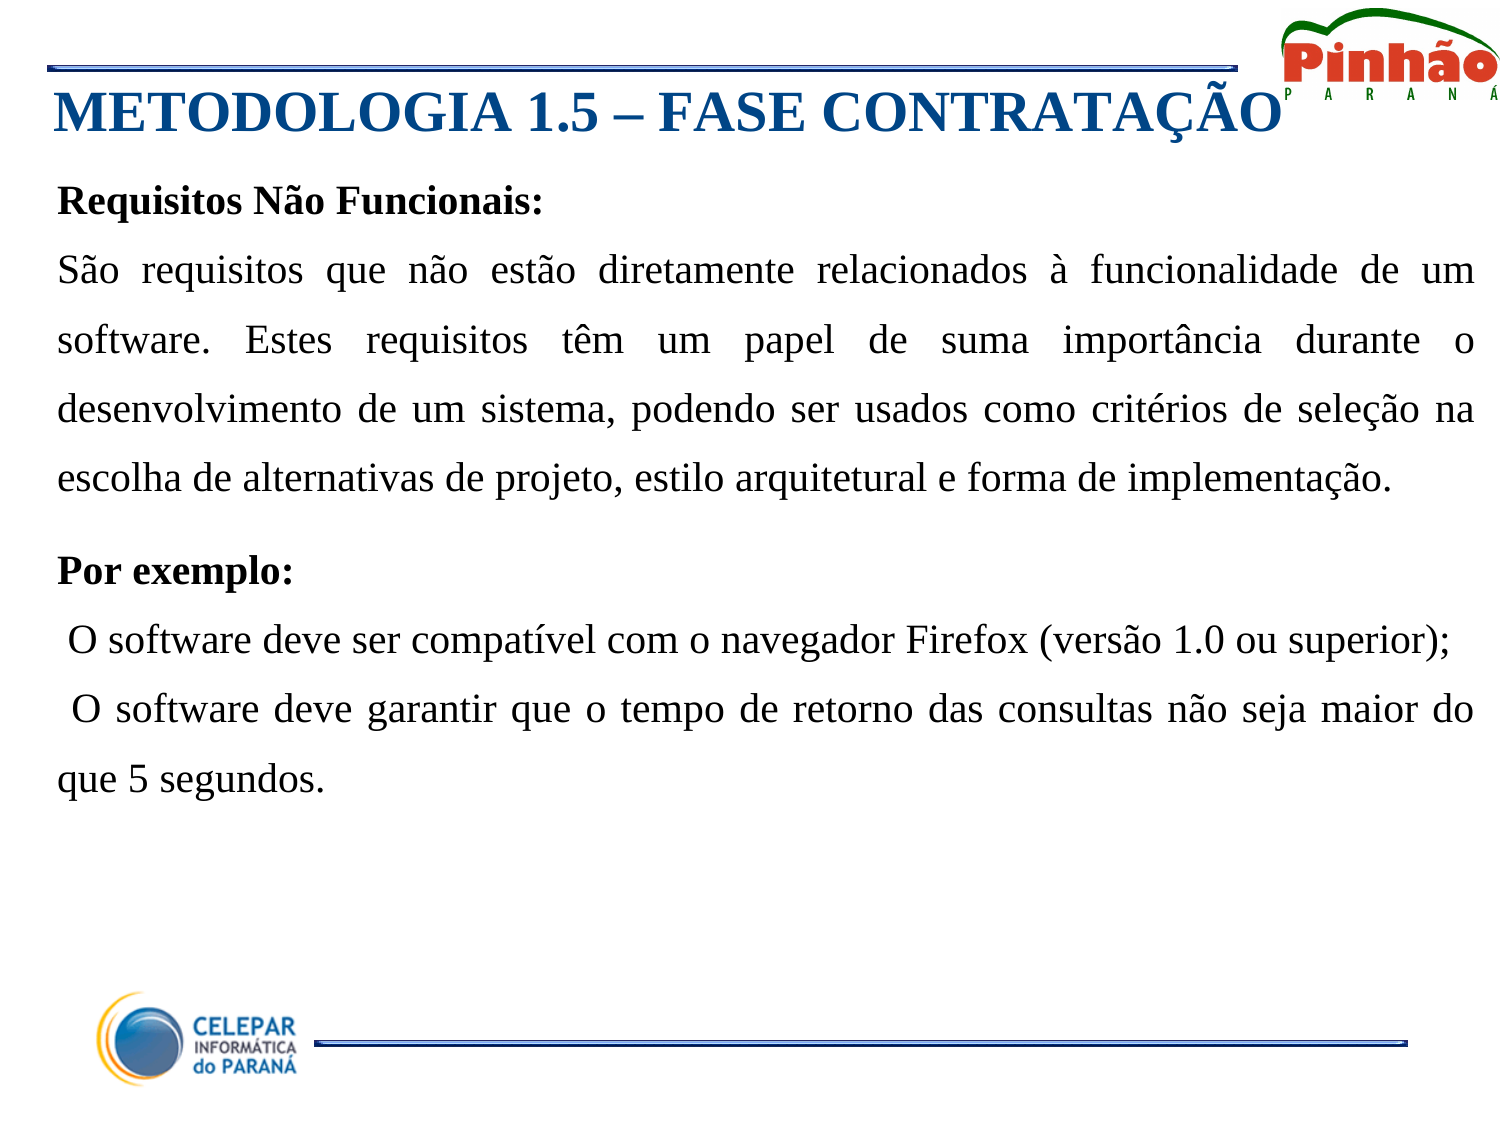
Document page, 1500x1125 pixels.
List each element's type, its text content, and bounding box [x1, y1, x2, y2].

text_box METODOLOGIA 1.5 – FASE CONTRATAÇÃO [53, 79, 1284, 156]
text_box Requisitos Não Funcionais: São requisitos que não estão diretamente relacionados à funcionalidade de um software. Estes requisitos têm um papel de suma importância durante o desenvolvimento de um sistema, podendo ser usados como critérios de seleção na escolha de alternativas de projeto, estilo arquitetural e forma de implementação. Por exemplo: O software deve ser compatível com o navegador Firefox (versão 1.0 ou superior); O software deve garantir que o tempo de retorno das consultas não seja maior do que 5 segundos. [57, 177, 1477, 968]
picture [95, 989, 303, 1091]
picture [1281, 8, 1500, 100]
